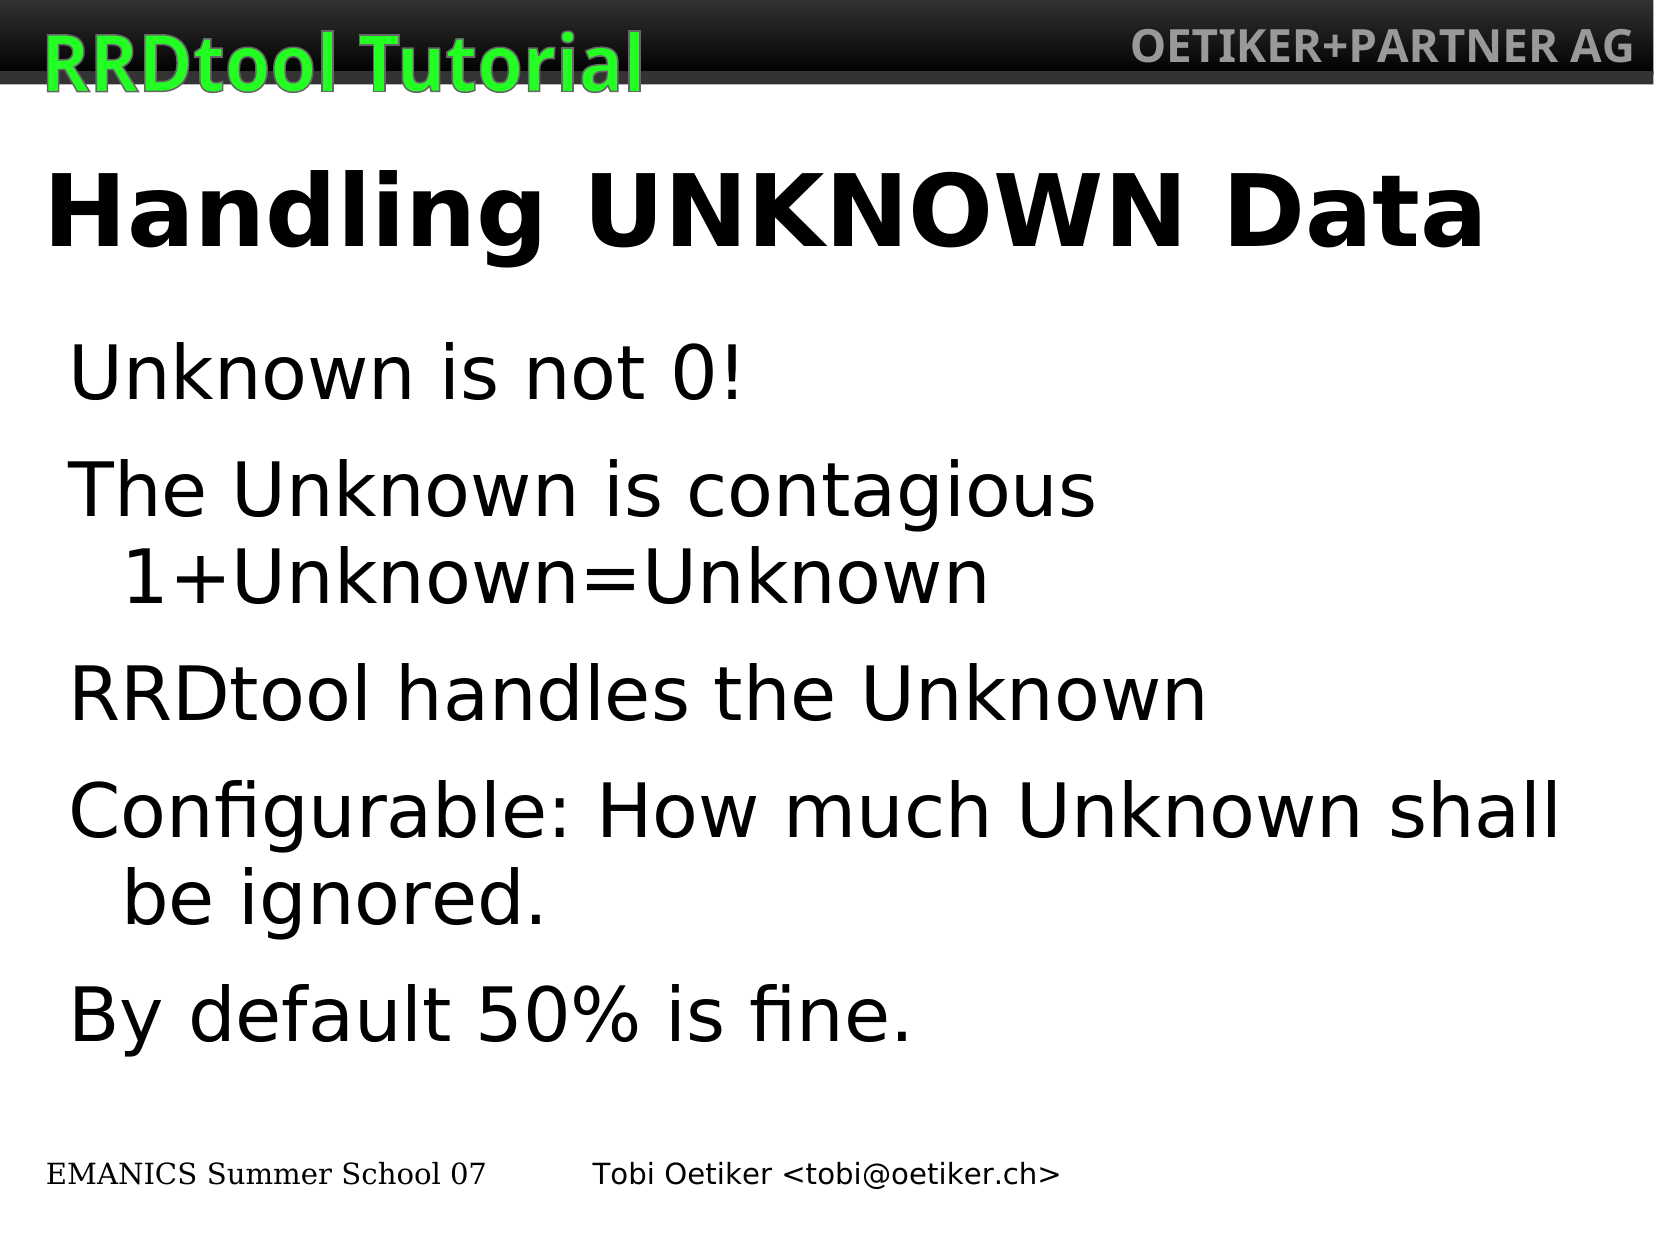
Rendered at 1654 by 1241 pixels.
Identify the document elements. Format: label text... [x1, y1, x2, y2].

title Handling UNKNOWN Data [43, 137, 1582, 287]
list Unknown is not 0! The Unknown is contagious 1+Unknown=Unknown RRDtool handles the Unknown Configurable: How much Unknown shall be ignored. By default 50% is fine. [50, 329, 1571, 1099]
